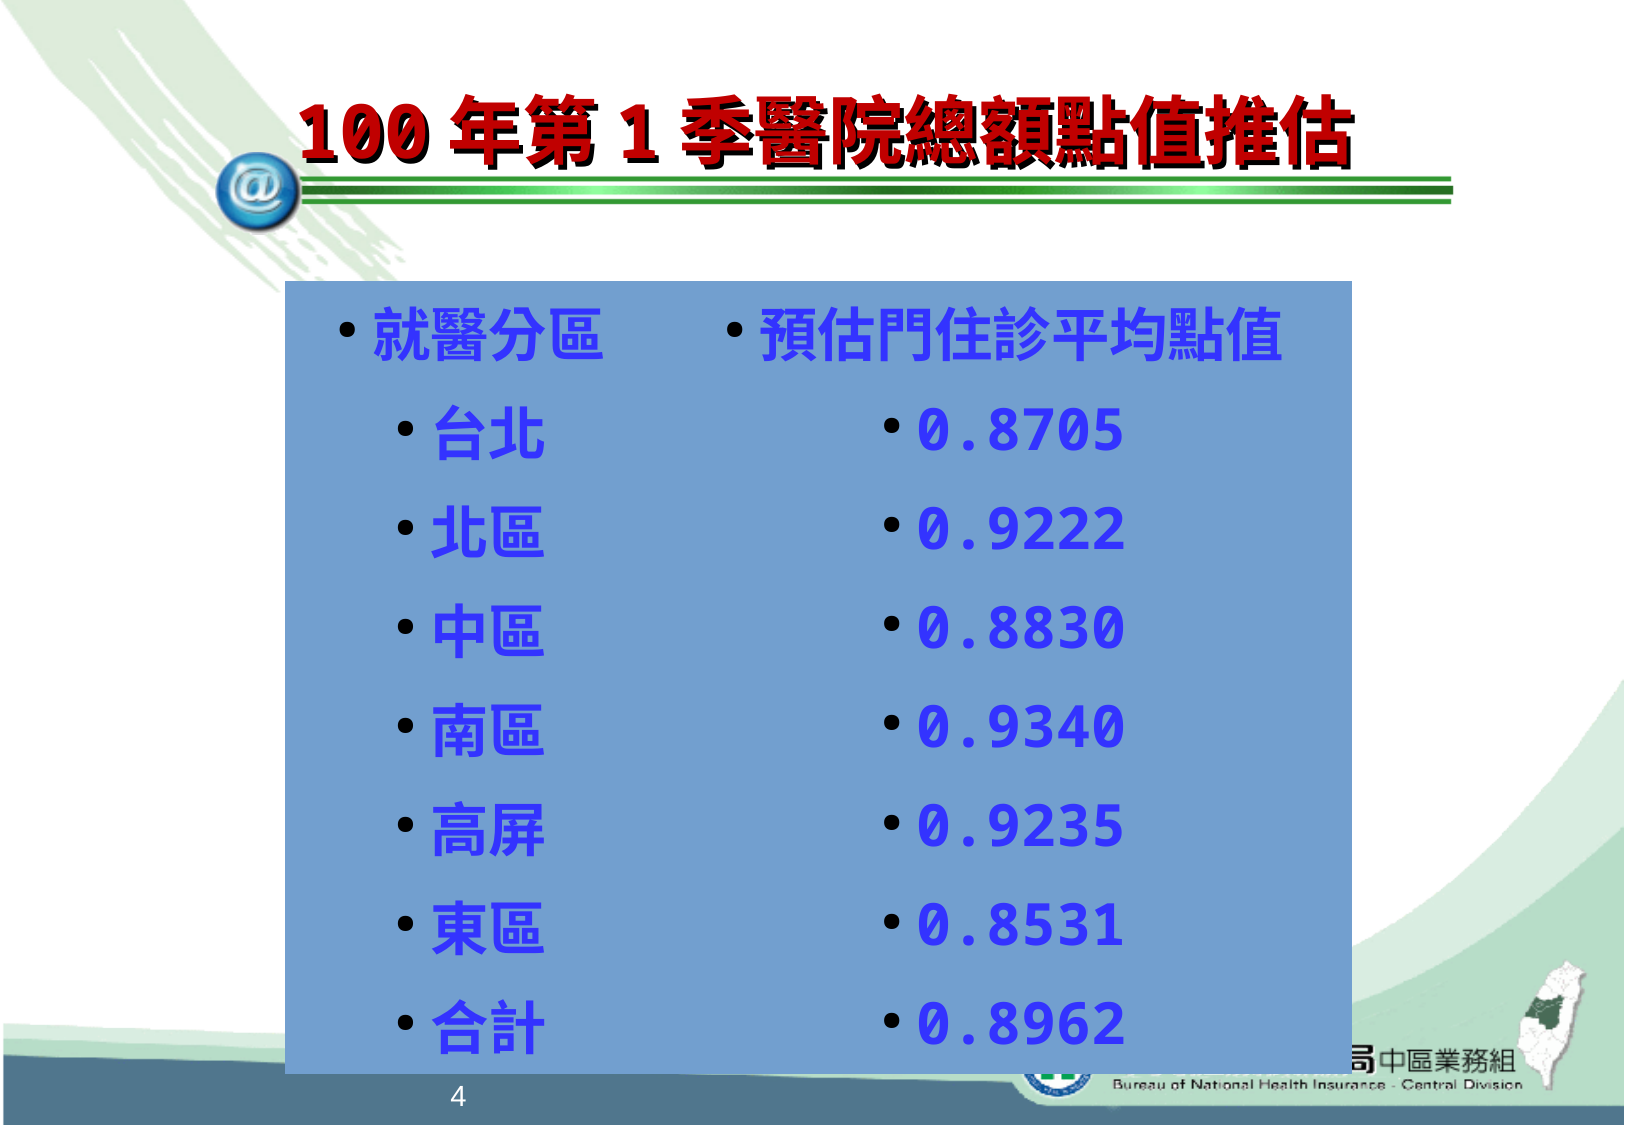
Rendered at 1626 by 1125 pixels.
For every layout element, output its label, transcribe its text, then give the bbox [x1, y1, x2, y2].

table_cell 0.9235 [657, 777, 1352, 876]
table_cell 0.8705 [657, 380, 1352, 479]
table_cell 北區 [285, 479, 657, 579]
text_box [435, 1074, 815, 1125]
table_header 預估門住診平均點值 [657, 281, 1352, 380]
table_cell 東區 [285, 876, 657, 975]
title 100年第1季醫院總額點值推估 [234, 35, 1625, 223]
table_cell 0.9222 [657, 479, 1352, 579]
table_header 就醫分區 [285, 281, 657, 380]
table_cell 0.9340 [657, 678, 1352, 777]
table_cell 0.8830 [657, 579, 1352, 678]
table_cell 0.8531 [657, 876, 1352, 975]
table_cell 台北 [285, 380, 657, 479]
table_cell 中區 [285, 579, 657, 678]
table_cell 0.8962 [657, 975, 1352, 1074]
table_cell 高屏 [285, 777, 657, 876]
table_cell 合計 [285, 975, 657, 1074]
table_cell 南區 [285, 678, 657, 777]
